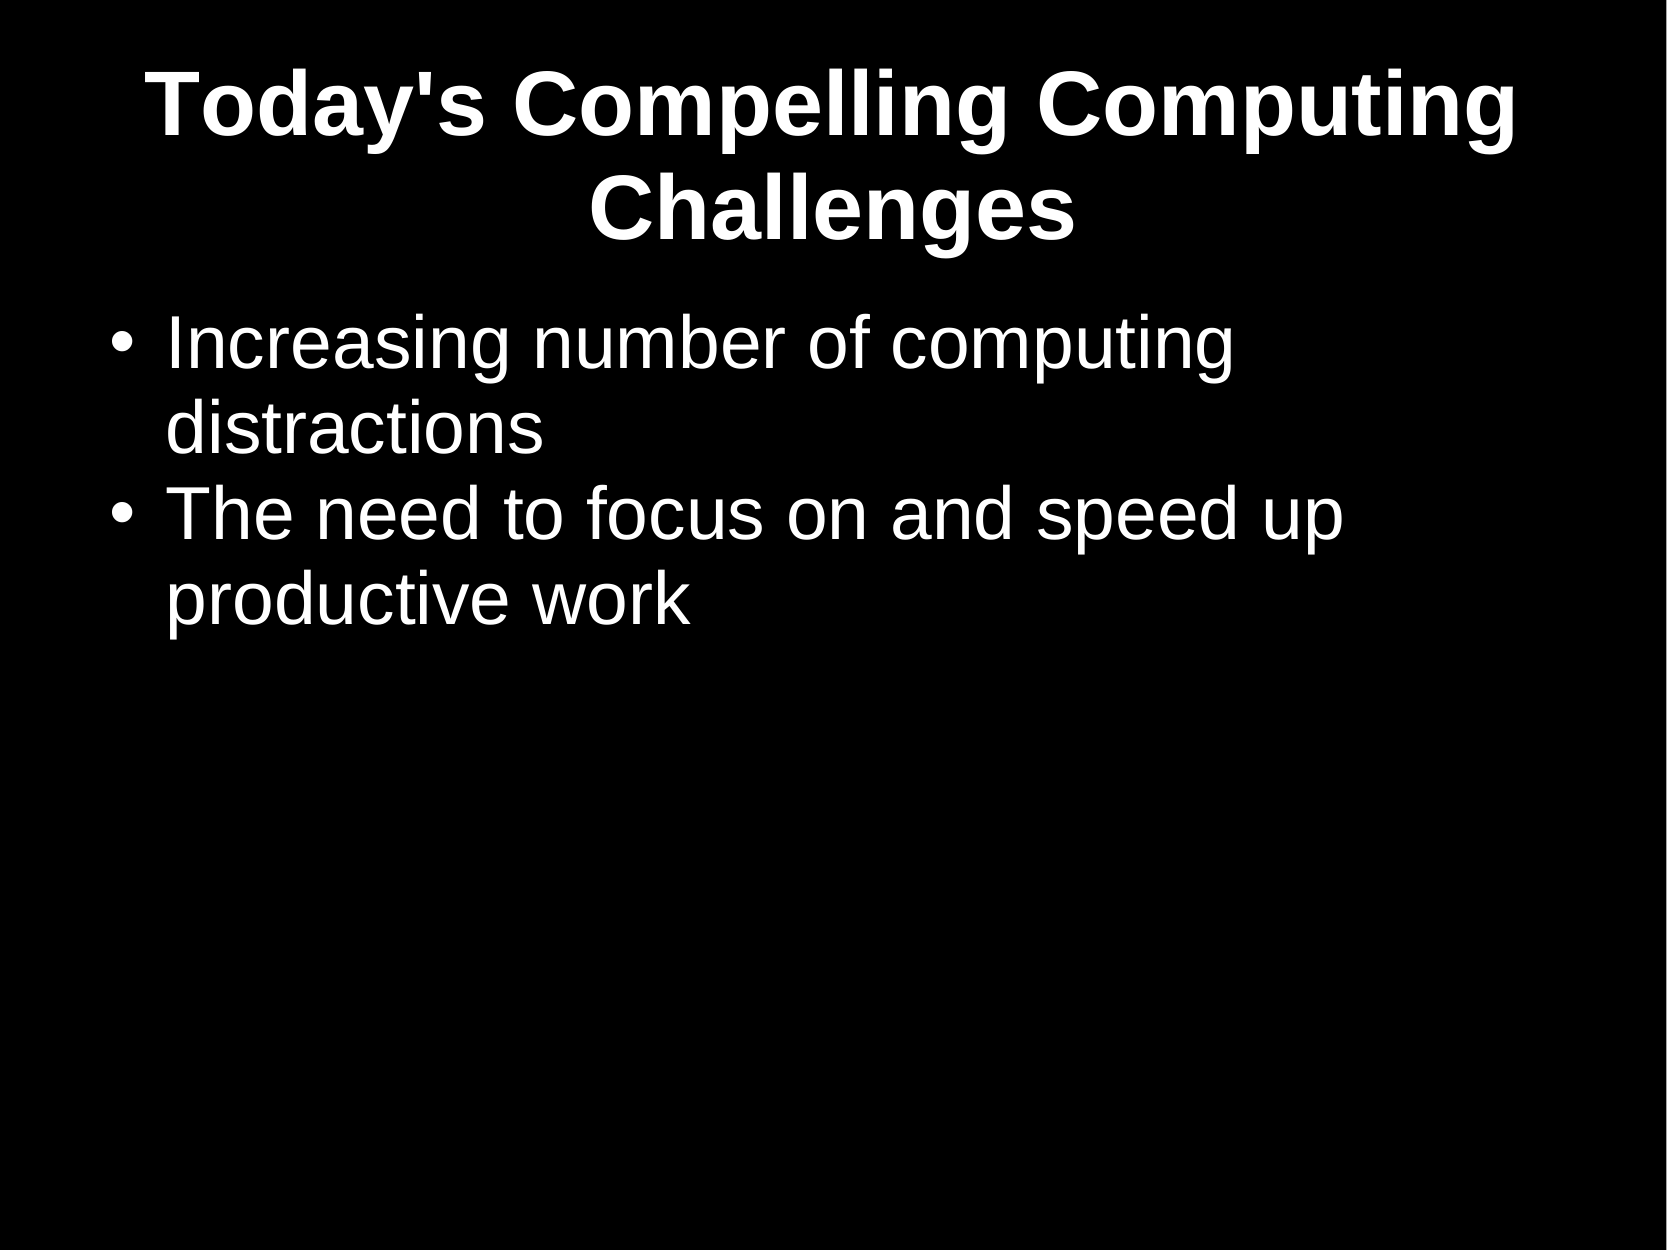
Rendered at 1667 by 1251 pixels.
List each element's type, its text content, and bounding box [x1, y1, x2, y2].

text_box Increasing number of computing distractions The need to focus on and speed up productive work [90, 300, 1577, 728]
text_box Today's Compelling Computing Challenges [90, 51, 1577, 261]
